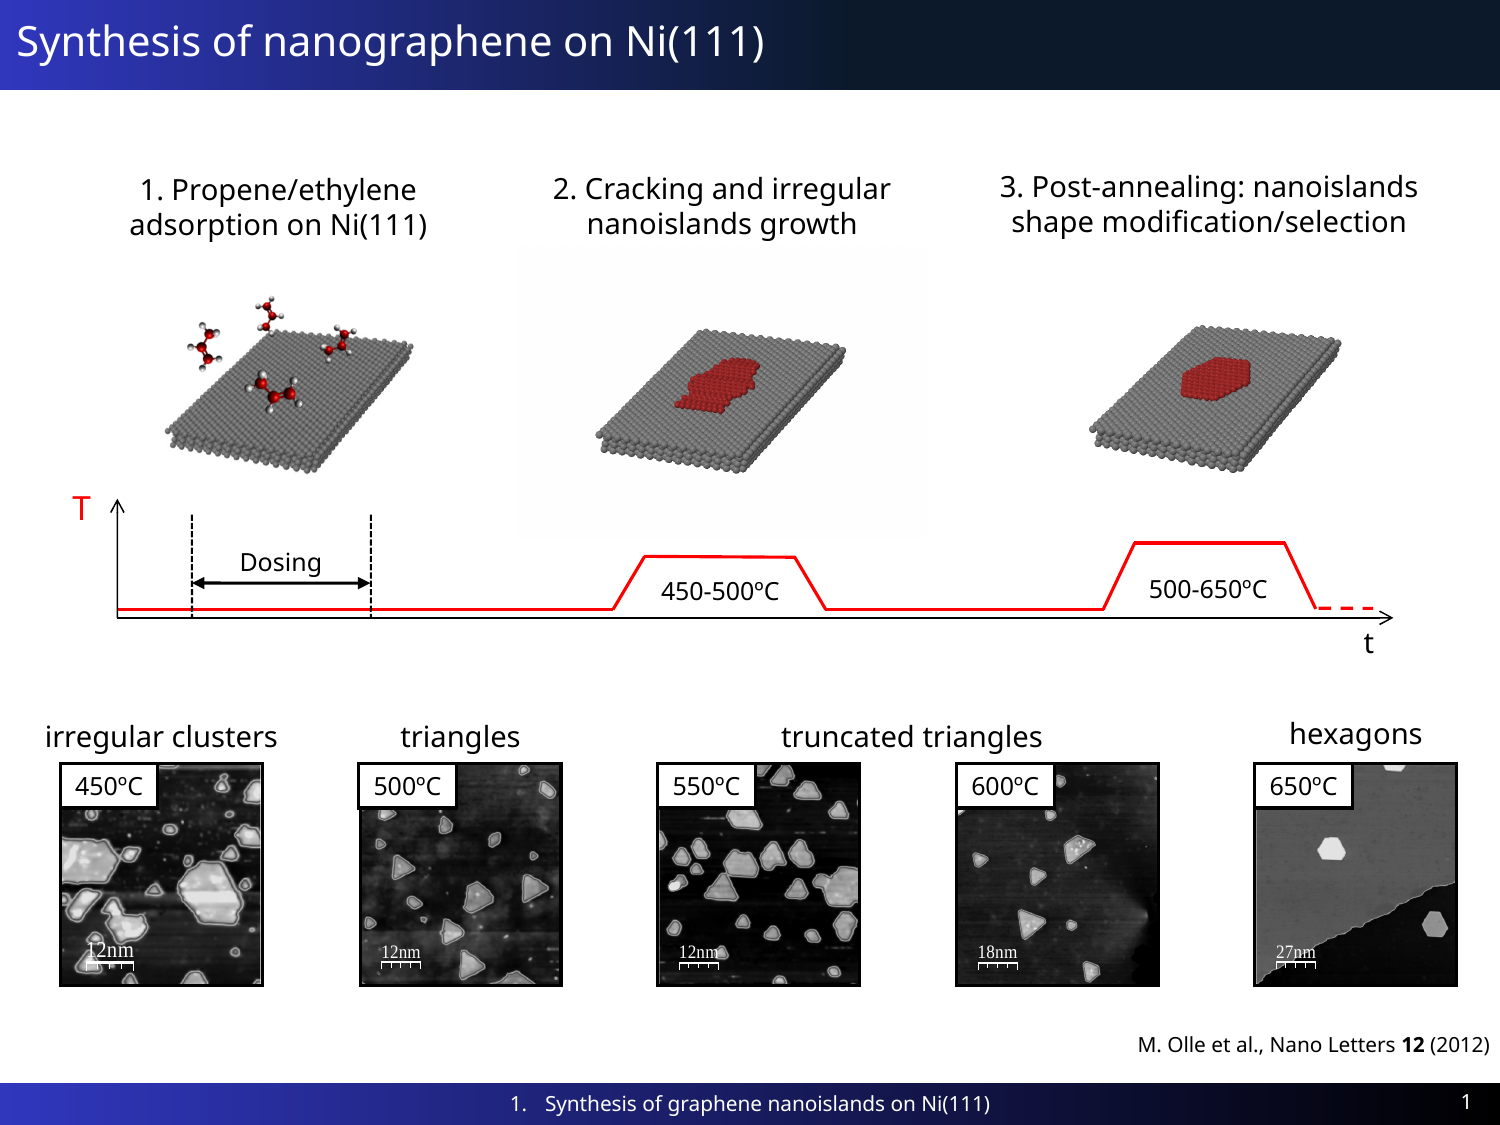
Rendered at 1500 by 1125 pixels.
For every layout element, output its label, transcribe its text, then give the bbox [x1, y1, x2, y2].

text_box M. Olle et al., Nano Letters 12 (2012) [1122, 1024, 1500, 1069]
picture [62, 765, 261, 984]
picture [516, 245, 927, 539]
text_box 2. Cracking and irregular nanoislands growth [492, 163, 952, 213]
text_box t [1351, 617, 1387, 667]
picture [659, 765, 859, 985]
picture [156, 253, 427, 510]
text_box truncated triangles [766, 711, 1058, 762]
text_box 450ºC [60, 763, 158, 809]
text_box 500ºC [358, 763, 457, 809]
text_box irregular clusters [29, 711, 293, 762]
text_box 3. Post-annealing: nanoislands shape modification/selection [976, 160, 1443, 246]
text_box 450-500ºC [675, 568, 766, 609]
text_box T [57, 480, 113, 548]
text_box Synthesis of graphene nanoislands on Ni(111) [473, 1086, 1027, 1121]
text_box 600ºC [956, 763, 1055, 809]
picture [1081, 274, 1354, 485]
text_box Dosing [232, 538, 331, 580]
text_box Synthesis of nanographene on Ni(111) [1, 5, 1093, 74]
picture [958, 765, 1158, 985]
text_box 1. Propene/ethylene adsorption on Ni(111) [88, 164, 469, 247]
text_box triangles [385, 711, 536, 762]
picture [1256, 765, 1455, 984]
text_box <number> [1307, 1087, 1488, 1118]
text_box 550ºC [657, 763, 756, 809]
text_box 500-650ºC [1140, 565, 1277, 607]
picture [361, 765, 560, 984]
text_box 650ºC [1254, 763, 1353, 809]
text_box hexagons [1274, 708, 1438, 759]
